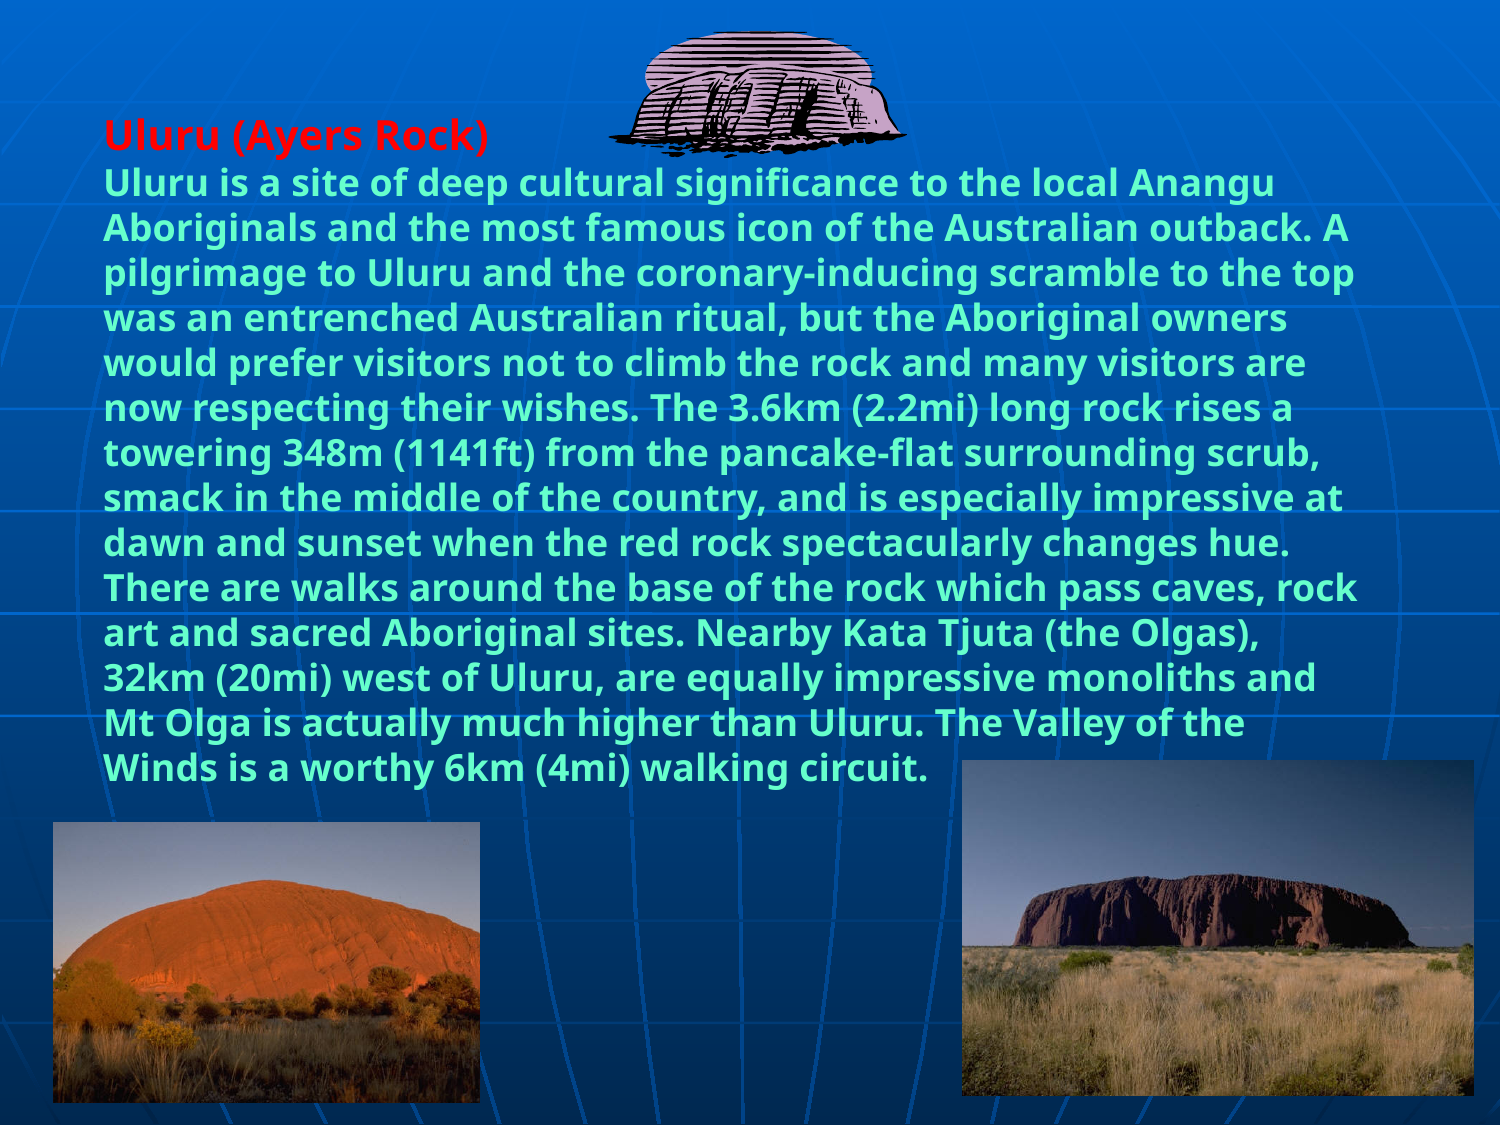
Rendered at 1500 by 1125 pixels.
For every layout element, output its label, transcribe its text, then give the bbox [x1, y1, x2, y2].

picture [608, 31, 907, 160]
picture [962, 760, 1474, 1096]
picture [53, 822, 480, 1103]
text_box Uluru (Ayers Rock) Uluru is a site of deep cultural significance to the local Anangu Aboriginals and the most famous icon of the Australian outback. A pilgrimage to Uluru and the coronary-inducing scramble to the top was an entrenched Australian ritual, but the Aboriginal owners would prefer visitors not to climb the rock and many visitors are now respecting their wishes. The 3.6km (2.2mi) long rock rises a towering 348m (1141ft) from the pancake-flat surrounding scrub, smack in the middle of the country, and is especially impressive at dawn and sunset when the red rock spectacularly changes hue. There are walks around the base of the rock which pass caves, rock art and sacred Aboriginal sites. Nearby Kata Tjuta (the Olgas), 32km (20mi) west of Uluru, are equally impressive monoliths and Mt Olga is actually much higher than Uluru. The Valley of the Winds is a worthy 6km (4mi) walking circuit. [88, 101, 1376, 797]
